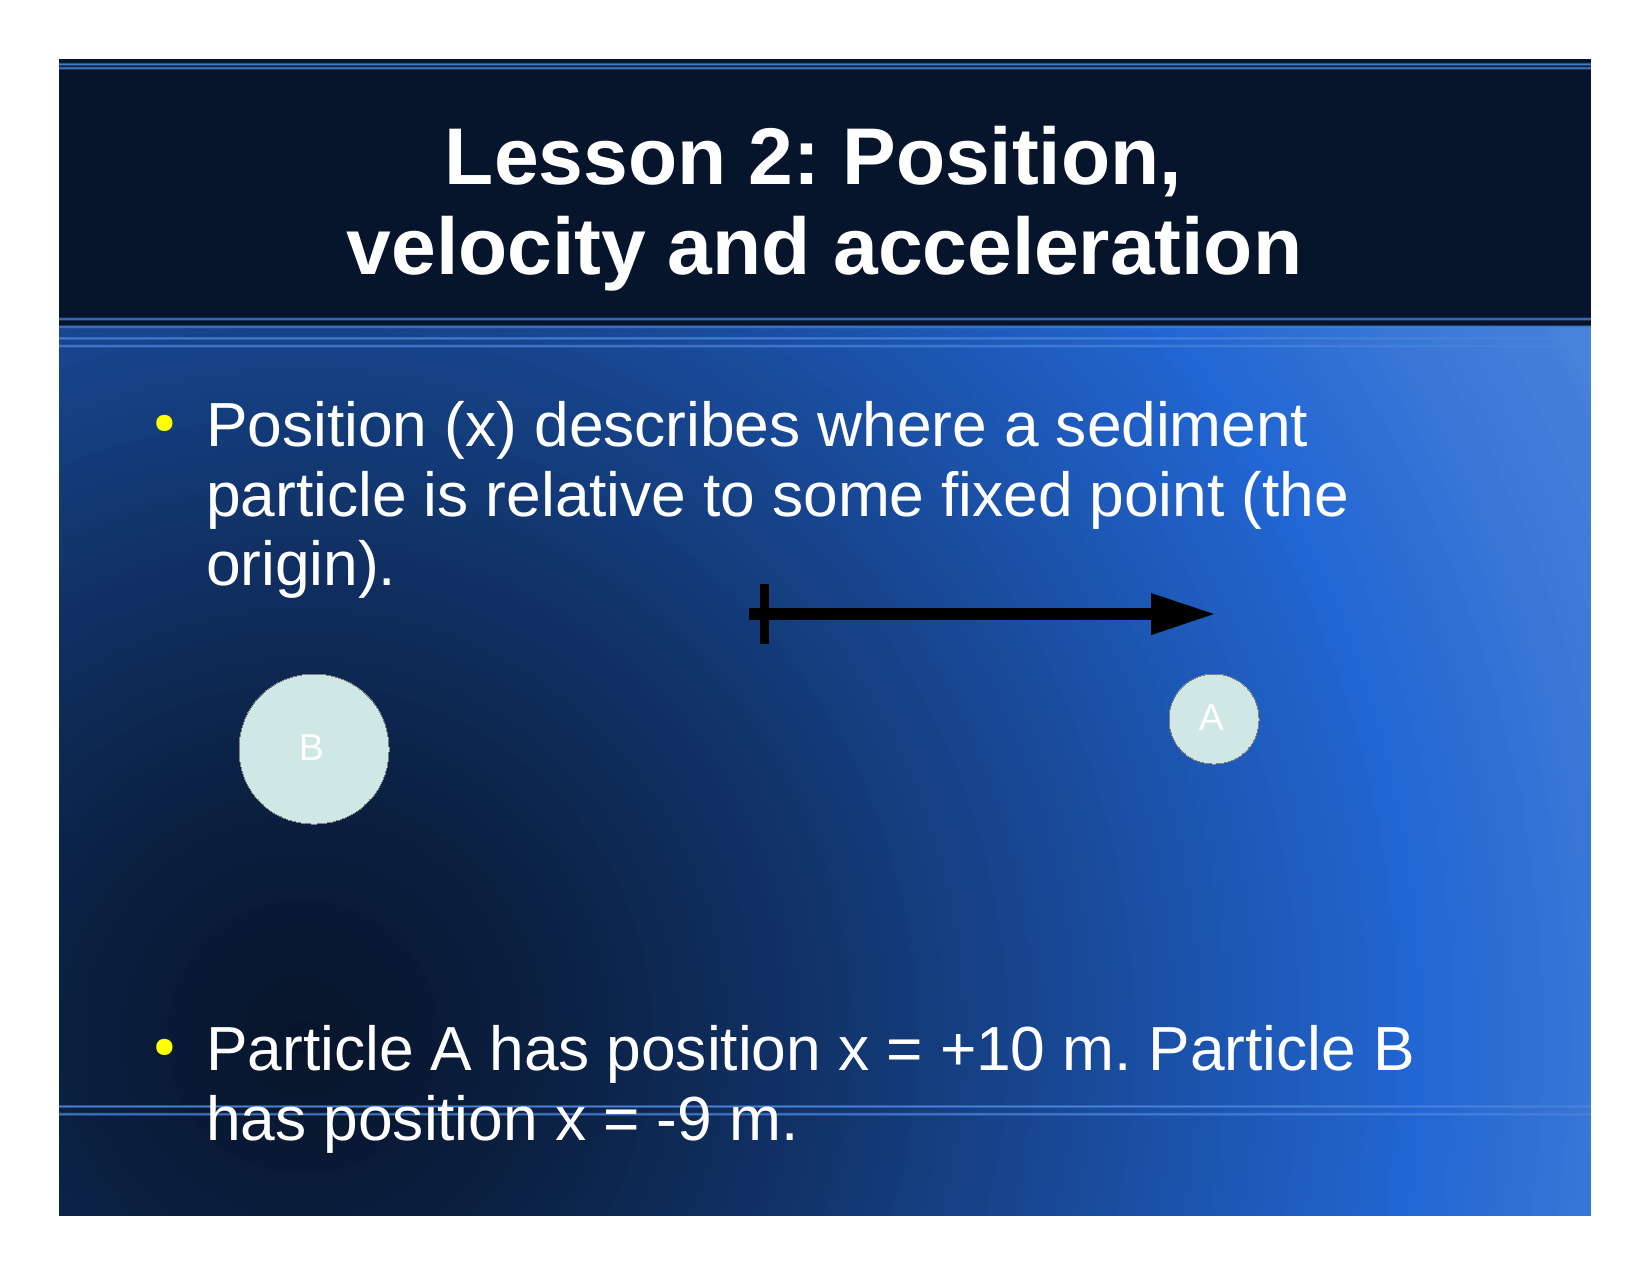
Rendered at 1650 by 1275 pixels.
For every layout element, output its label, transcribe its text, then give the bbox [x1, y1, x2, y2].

text_box [239, 674, 390, 825]
text_box [1169, 674, 1260, 765]
text_box A [1184, 689, 1245, 746]
picture [59, 59, 1591, 1216]
list Position (x) describes where a sediment particle is relative to some fixed point (the origin). Particle A has position x = +10 m. Particle B has position x = -9 m. [135, 390, 1515, 1156]
title Lesson 2: Position, velocity and acceleration [135, 105, 1515, 299]
text_box B [284, 719, 345, 776]
